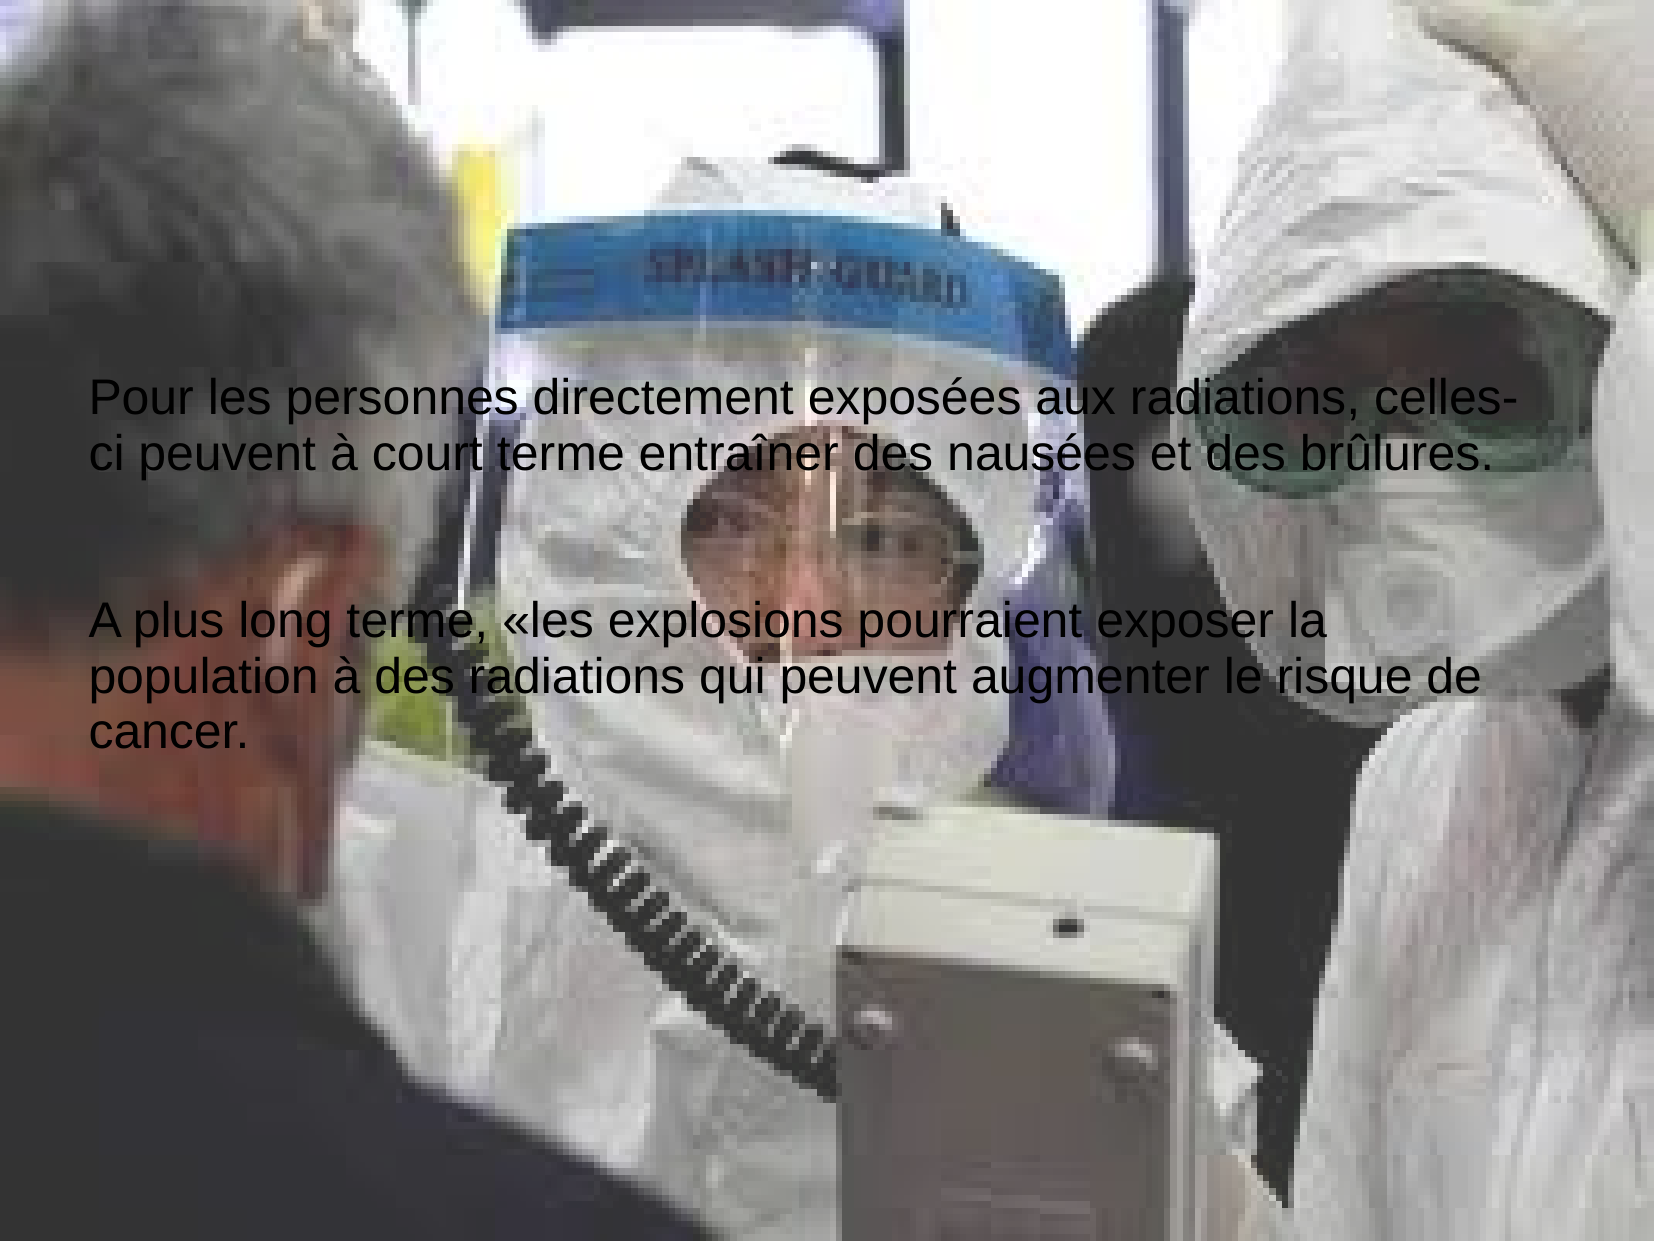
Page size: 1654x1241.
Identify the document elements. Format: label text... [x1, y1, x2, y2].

subtitle Pour les personnes directement exposées aux radiations, celles-ci peuvent à court terme entraîner des nausées et des brûlures. A plus long terme, «les explosions pourraient exposer la population à des radiations qui peuvent augmenter le risque de cancer. [88, 118, 1536, 1123]
picture [0, 0, 1654, 1241]
